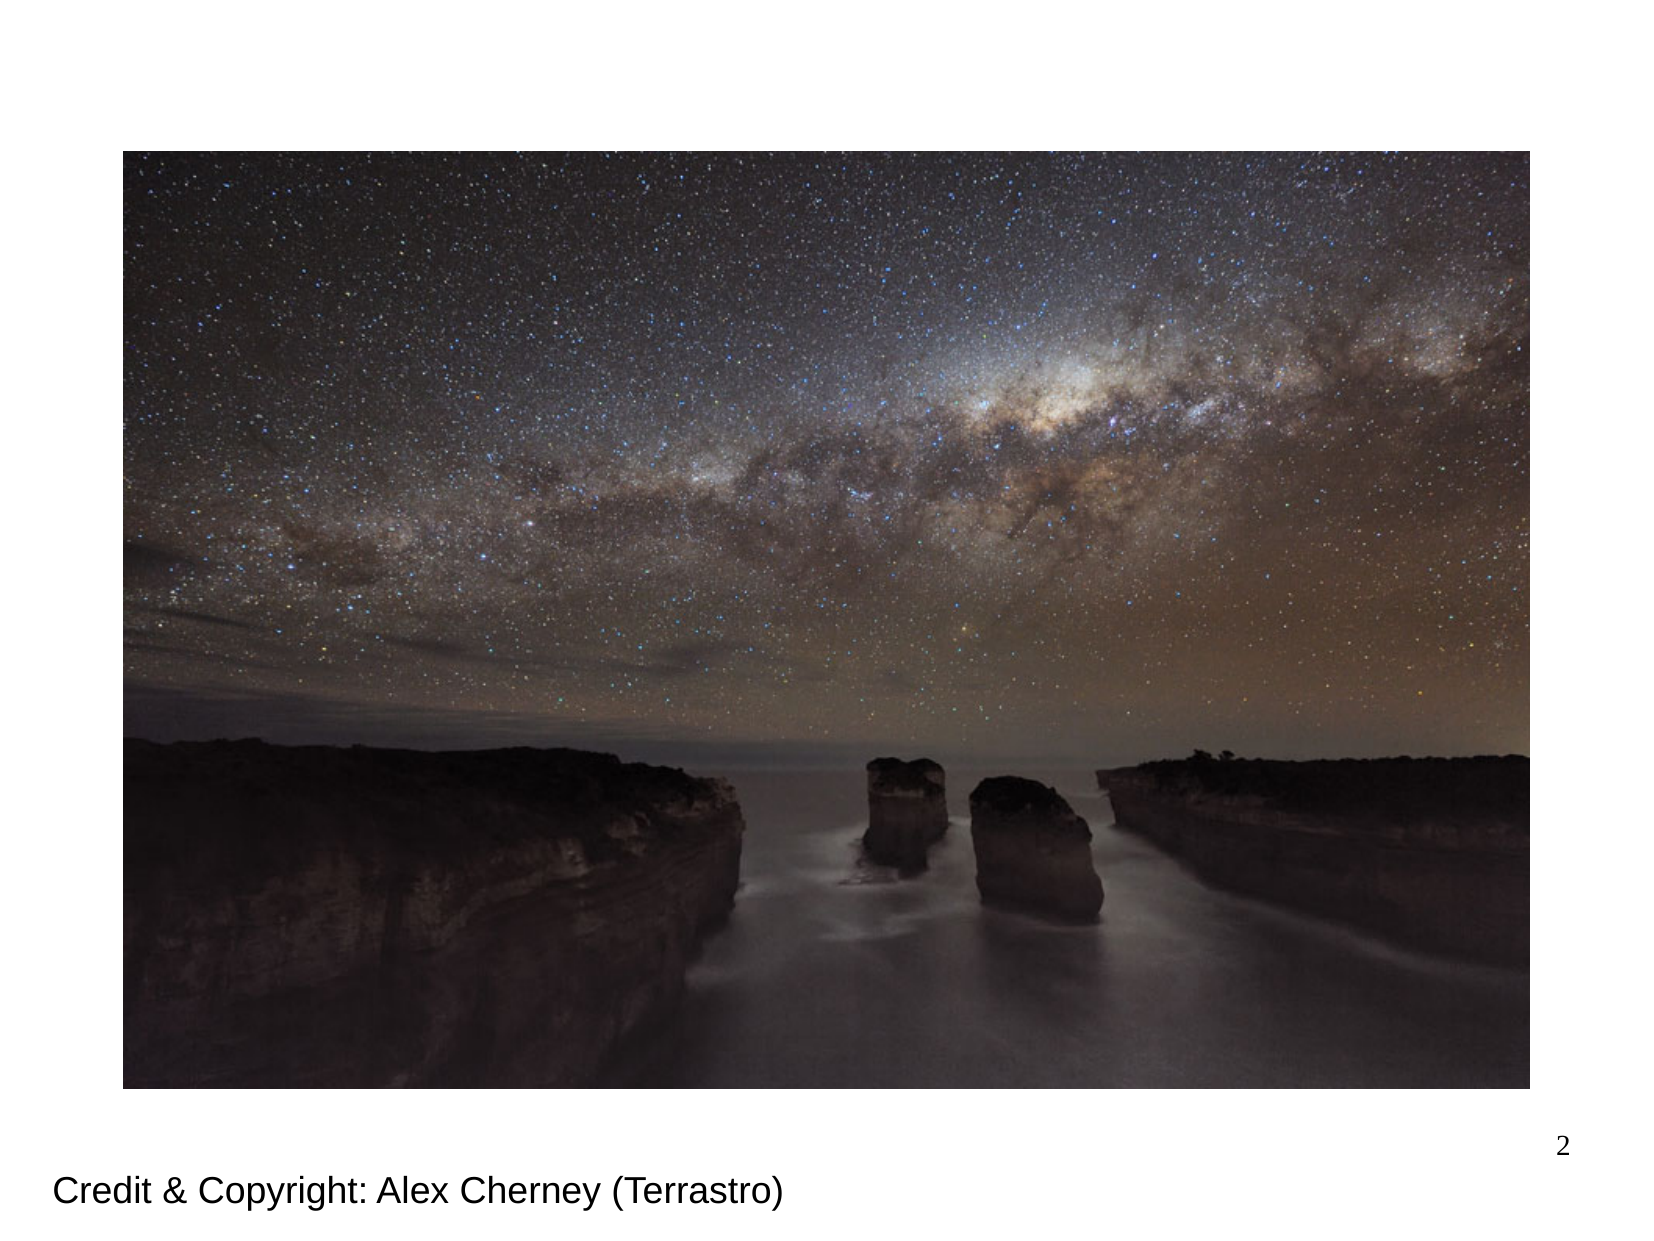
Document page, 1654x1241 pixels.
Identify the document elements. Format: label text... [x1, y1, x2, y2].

picture [123, 151, 1530, 1089]
text_box Credit & Copyright: Alex Cherney (Terrastro) [37, 1162, 811, 1220]
